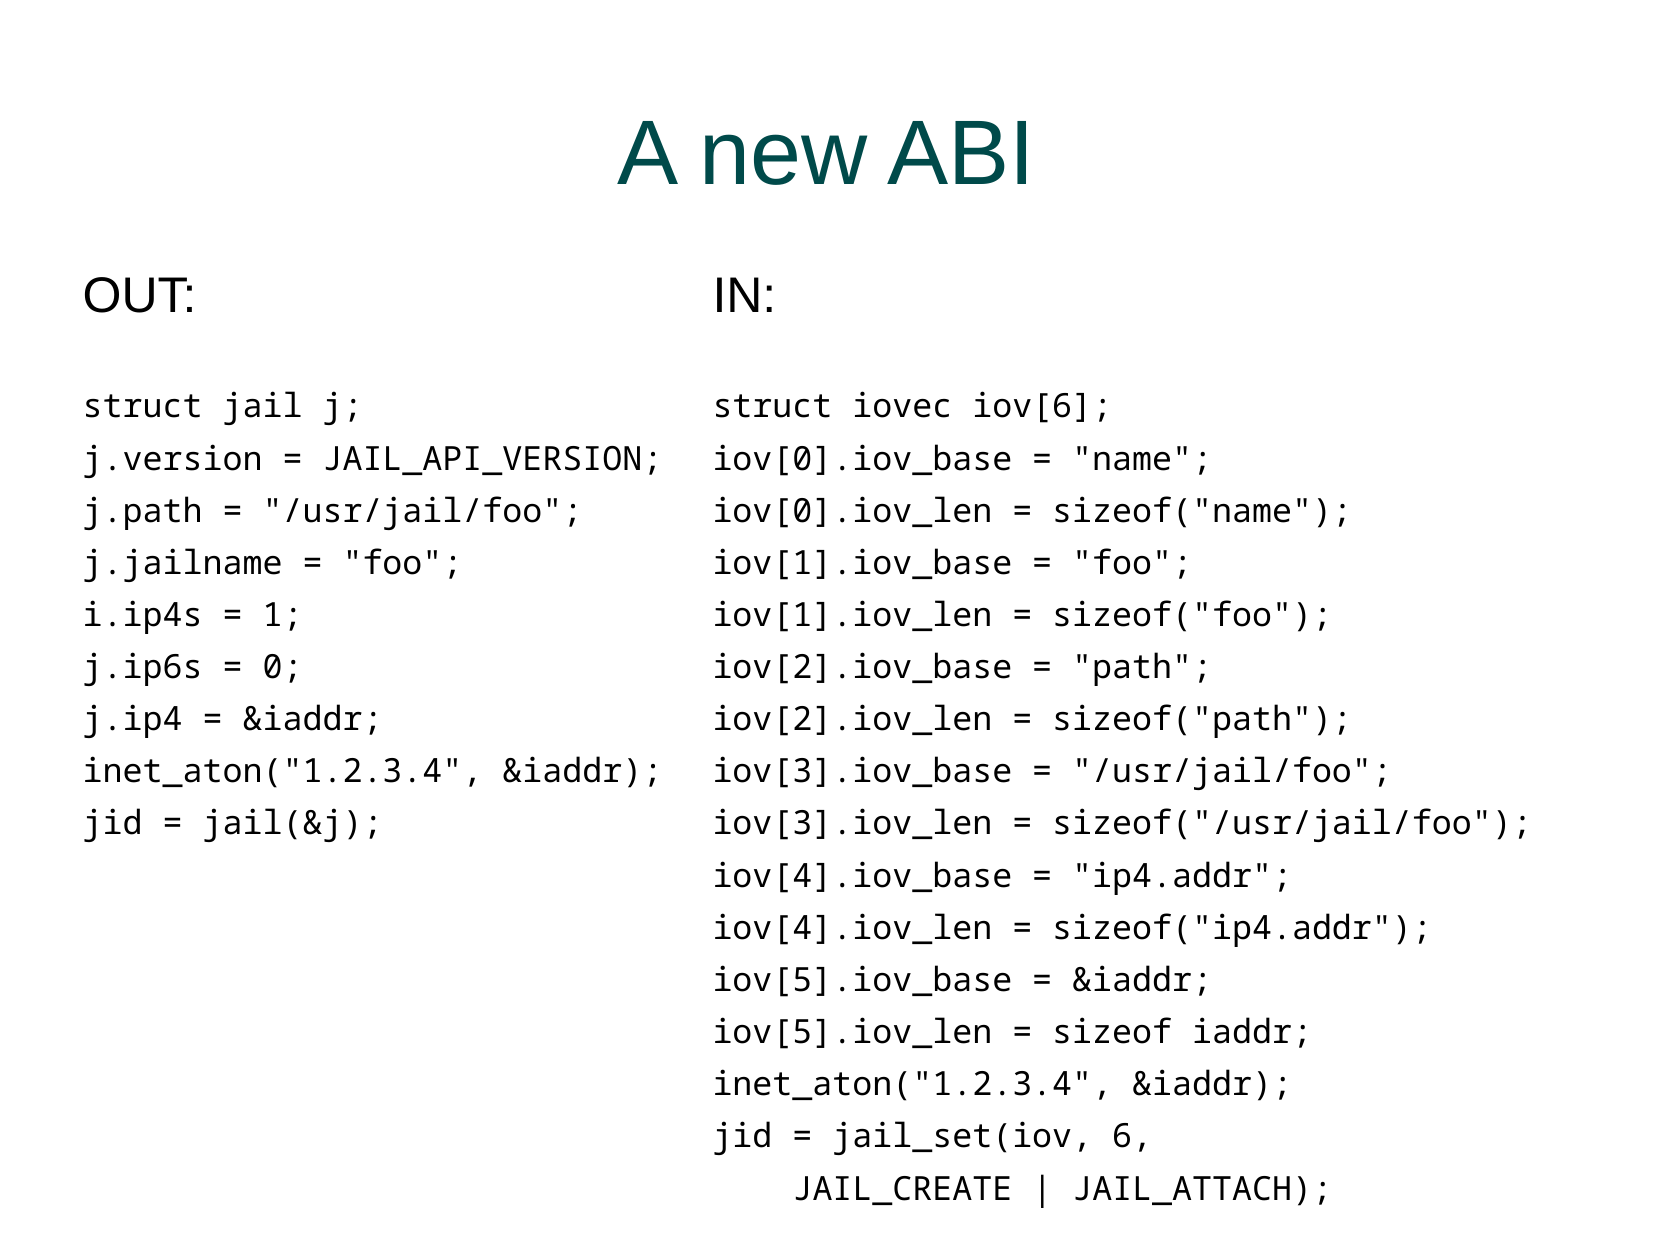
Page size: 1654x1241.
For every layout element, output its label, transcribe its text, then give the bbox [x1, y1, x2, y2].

list OUT: struct jail j; j.version = JAIL_API_VERSION; j.path = "/usr/jail/foo"; j.jailname = "foo"; i.ip4s = 1; j.ip6s = 0; j.ip4 = &iaddr; inet_aton("1.2.3.4", &iaddr); jid = jail(&j); [82, 290, 712, 1094]
title A new ABI [82, 56, 1571, 250]
list IN: struct iovec iov[6]; iov[0].iov_base = "name"; iov[0].iov_len = sizeof("name"); iov[1].iov_base = "foo"; iov[1].iov_len = sizeof("foo"); iov[2].iov_base = "path"; iov[2].iov_len = sizeof("path"); iov[3].iov_base = "/usr/jail/foo"; iov[3].iov_len = sizeof("/usr/jail/foo"); iov[4].iov_base = "ip4.addr"; iov[4].iov_len = sizeof("ip4.addr"); iov[5].iov_base = &iaddr; iov[5].iov_len = sizeof iaddr; inet_aton("1.2.3.4", &iaddr); jid = jail_set(iov, 6, JAIL_CREATE | JAIL_ATTACH); [712, 290, 1654, 1169]
